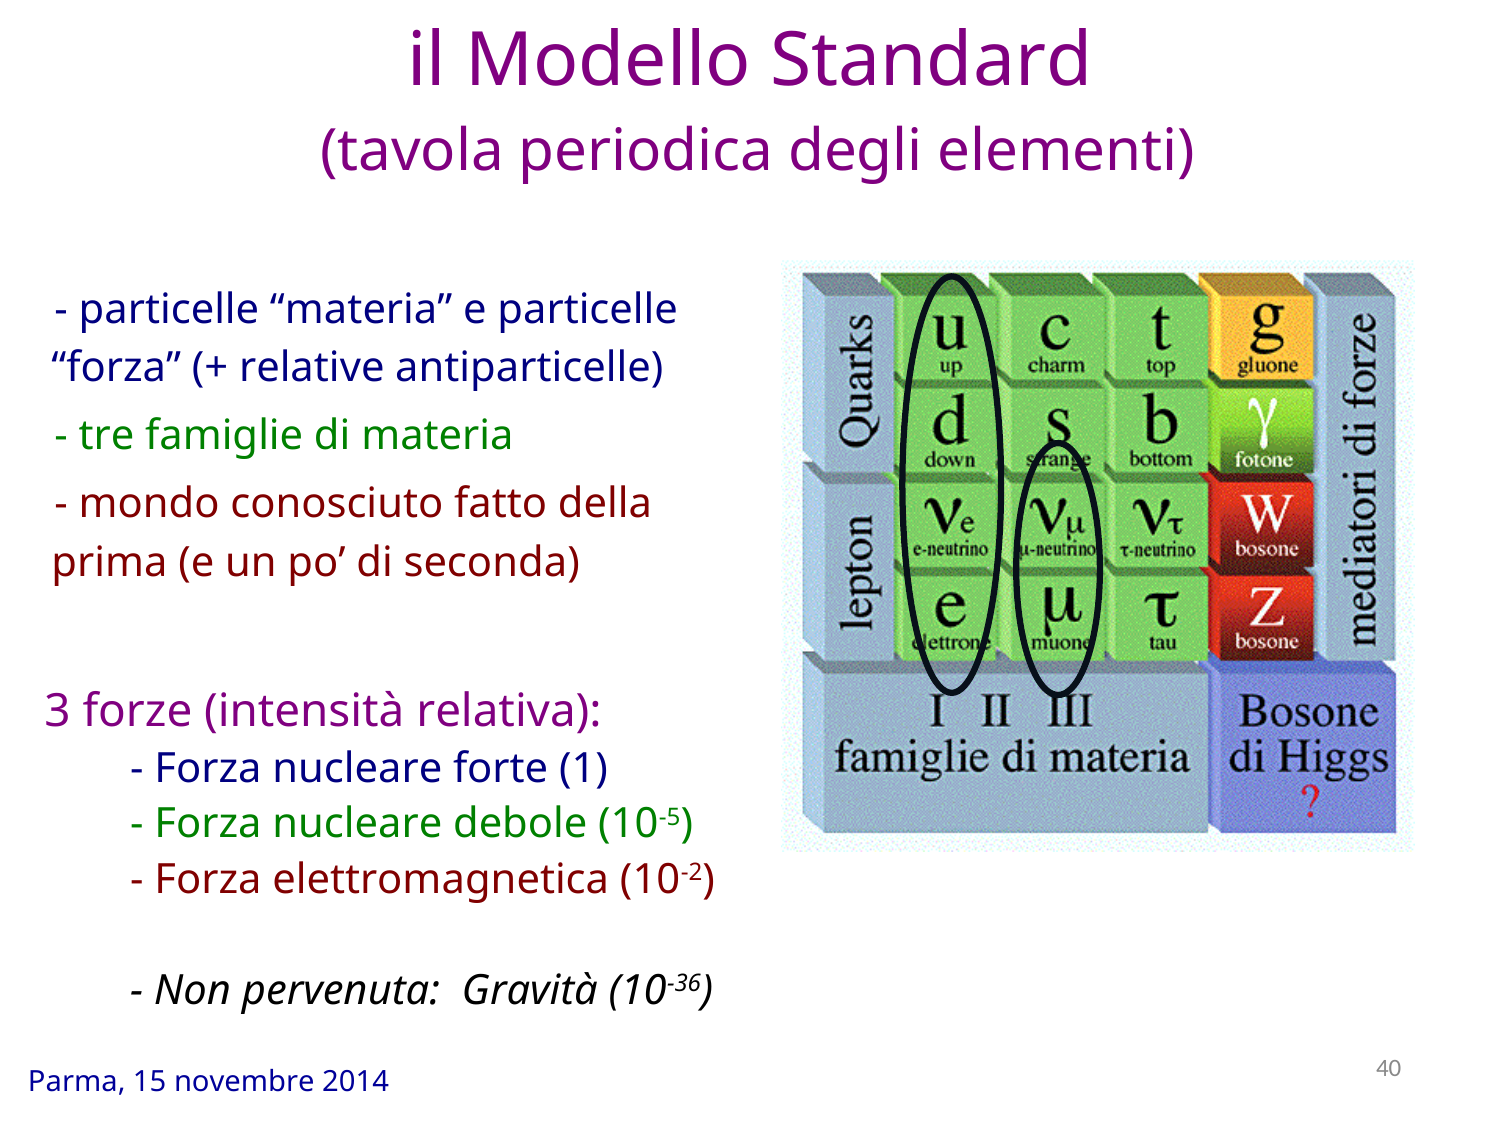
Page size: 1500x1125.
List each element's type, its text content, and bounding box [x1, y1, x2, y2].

picture [781, 259, 1415, 852]
text_box 3 forze (intensità relativa): - Forza nucleare forte (1) - Forza nucleare debole (10-5)‏ - Forza elettromagnetica (10-2)‏ - Non pervenuta: Gravità (10-36)‏ [29, 679, 804, 1022]
text_box - particelle “materia” e particelle “forza” (+ relative antiparticelle)‏ - tre famiglie di materia - mondo conosciuto fatto della prima (e un po’ di seconda)‏ [6, 265, 759, 632]
text_box <numero> [1074, 1042, 1417, 1095]
text_box il Modello Standard (tavola periodica degli elementi) [112, 0, 1388, 178]
